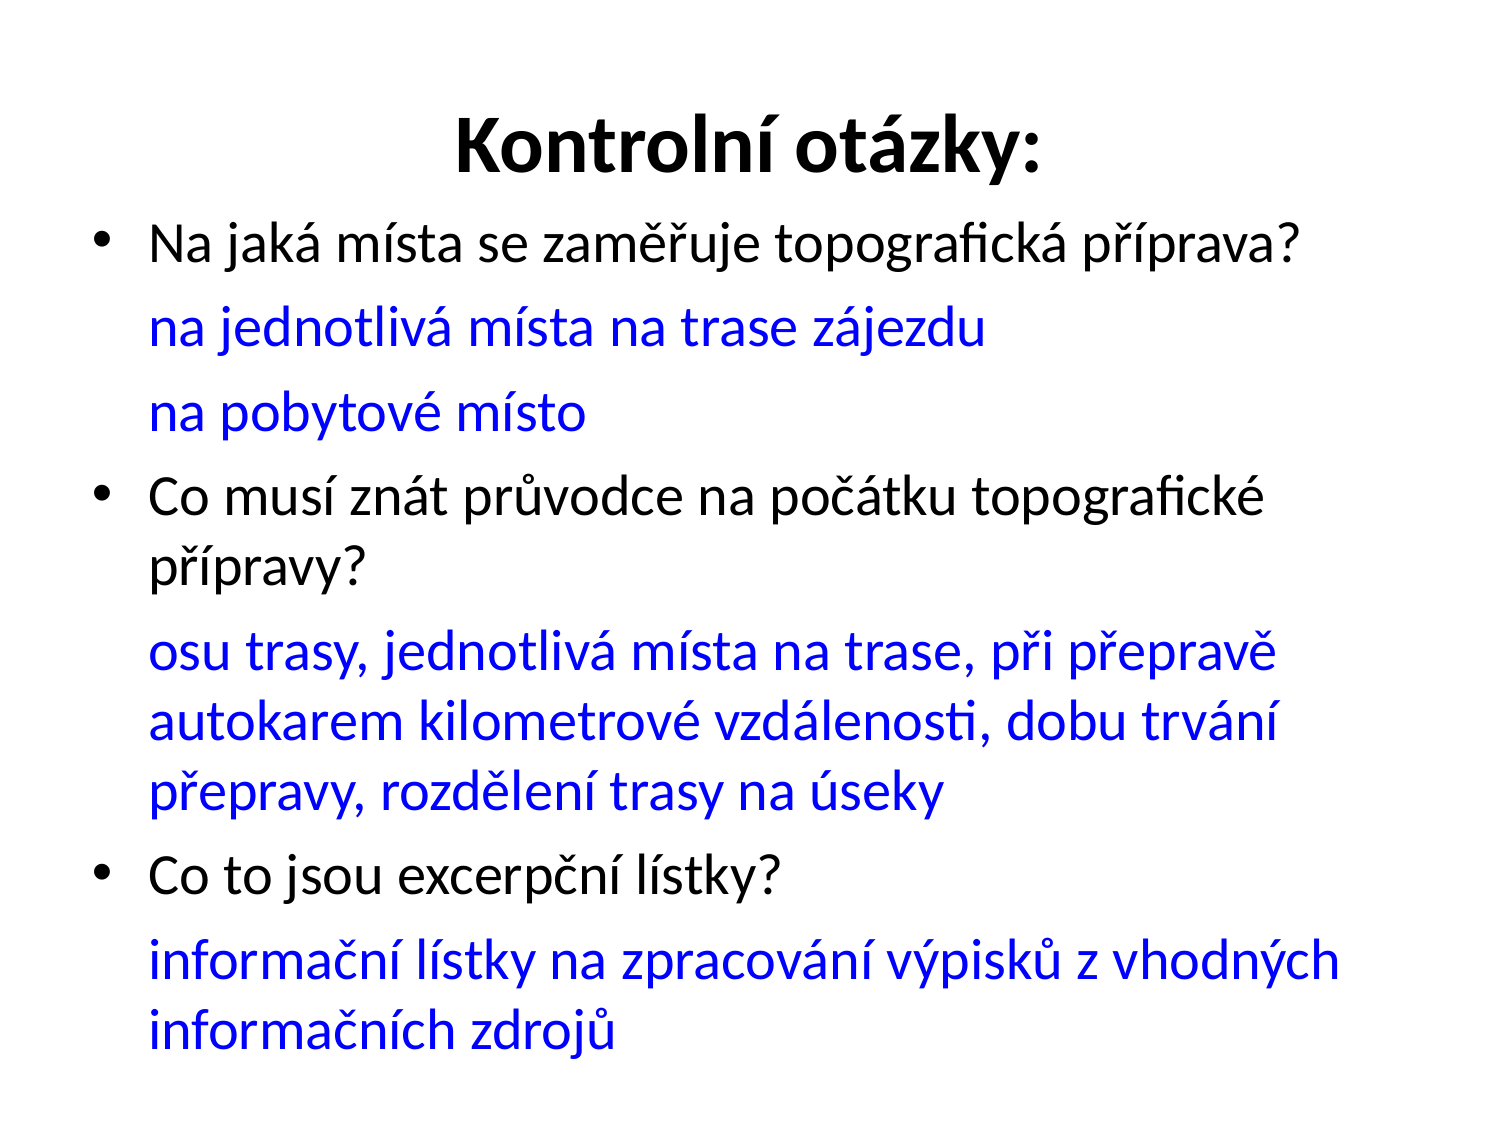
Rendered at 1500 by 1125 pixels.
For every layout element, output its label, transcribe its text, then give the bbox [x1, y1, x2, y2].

list Na jaká místa se zaměřuje topografická příprava? na jednotlivá místa na trase zájezdu na pobytové místo Co musí znát průvodce na počátku topografické přípravy? osu trasy, jednotlivá místa na trase, při přepravě autokarem kilometrové vzdálenosti, dobu trvání přepravy, rozdělení trasy na úseky Co to jsou excerpční lístky? informační lístky na zpracování výpisků z vhodných informačních zdrojů [76, 196, 1427, 1125]
title Kontrolní otázky: [75, 45, 1426, 233]
